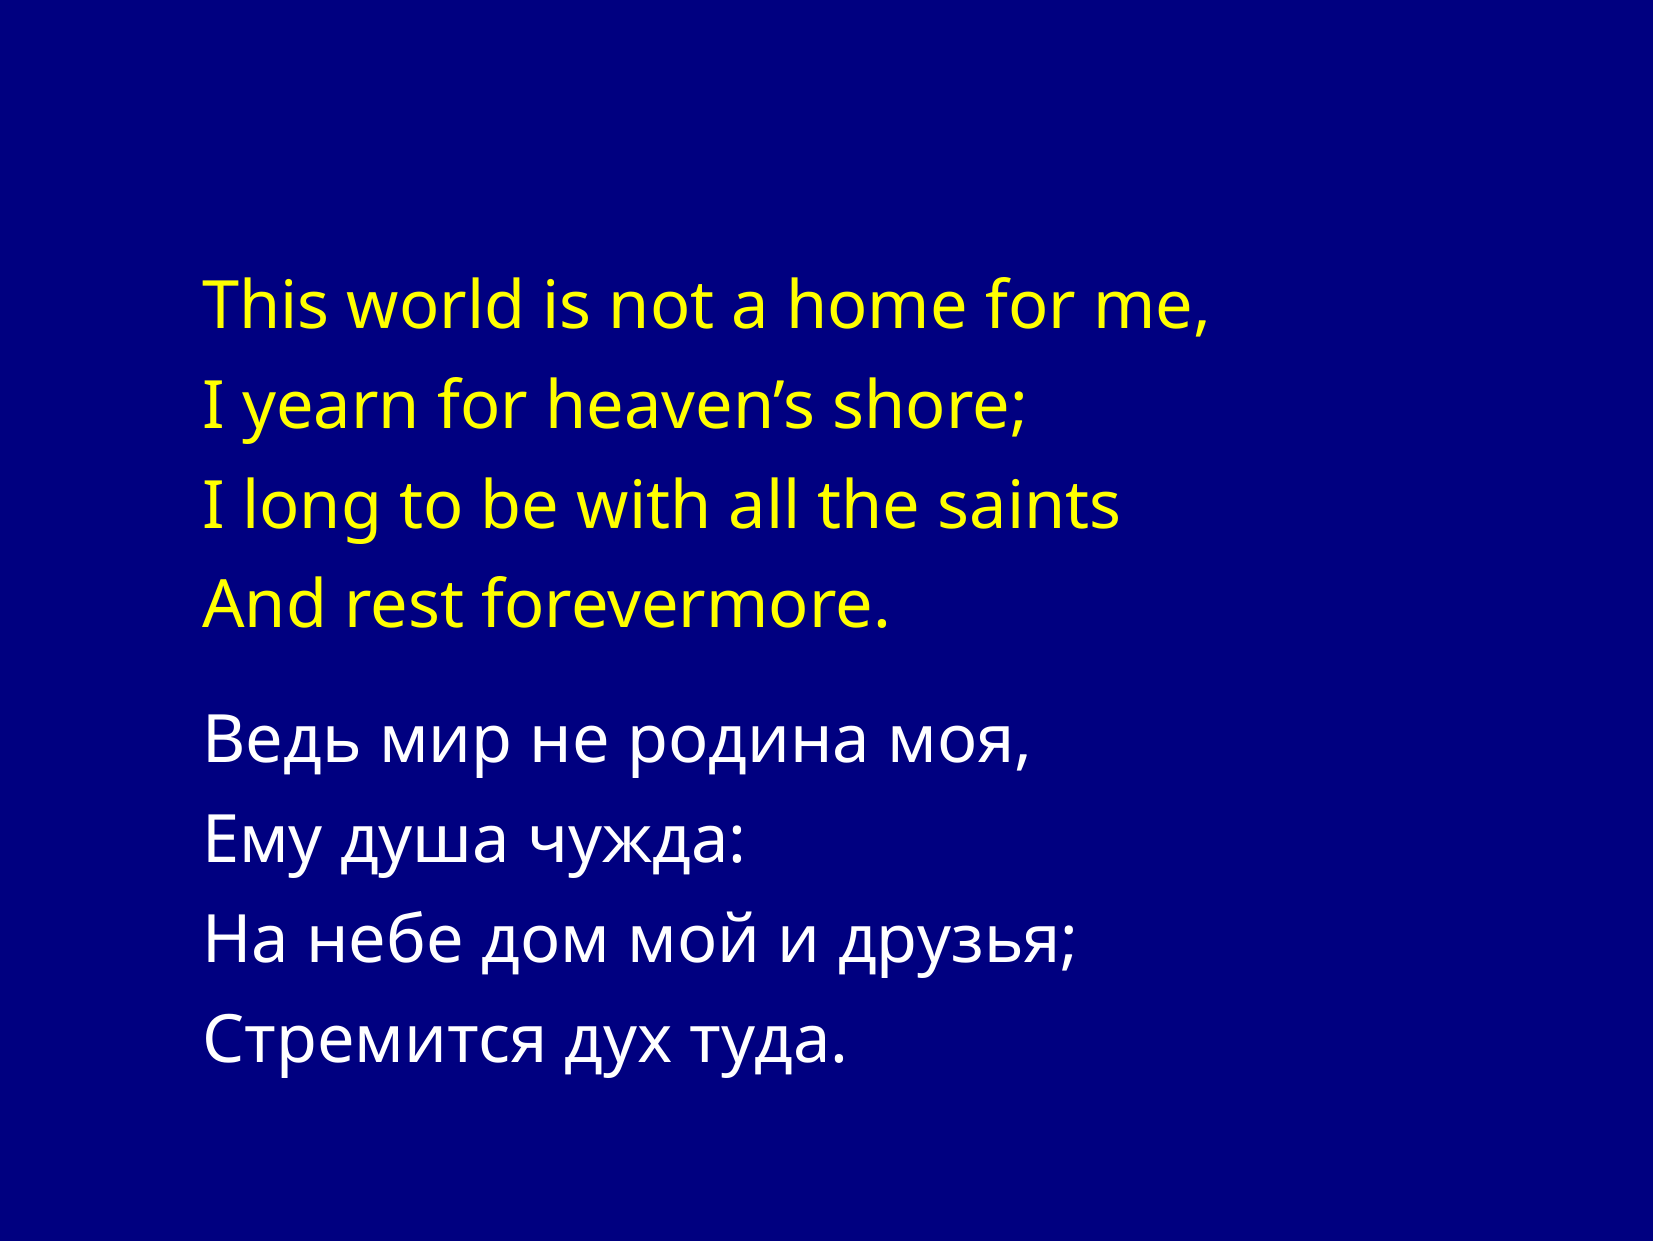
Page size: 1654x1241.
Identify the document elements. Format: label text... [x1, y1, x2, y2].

text_box This world is not a home for me, I yearn for heaven’s shore; I long to be with all the saints And rest forevermore. [75, 150, 1576, 638]
text_box Ведь мир не родина моя, Ему душа чужда: На небе дом мой и друзья; Стремится дух туда. [75, 675, 1576, 1163]
